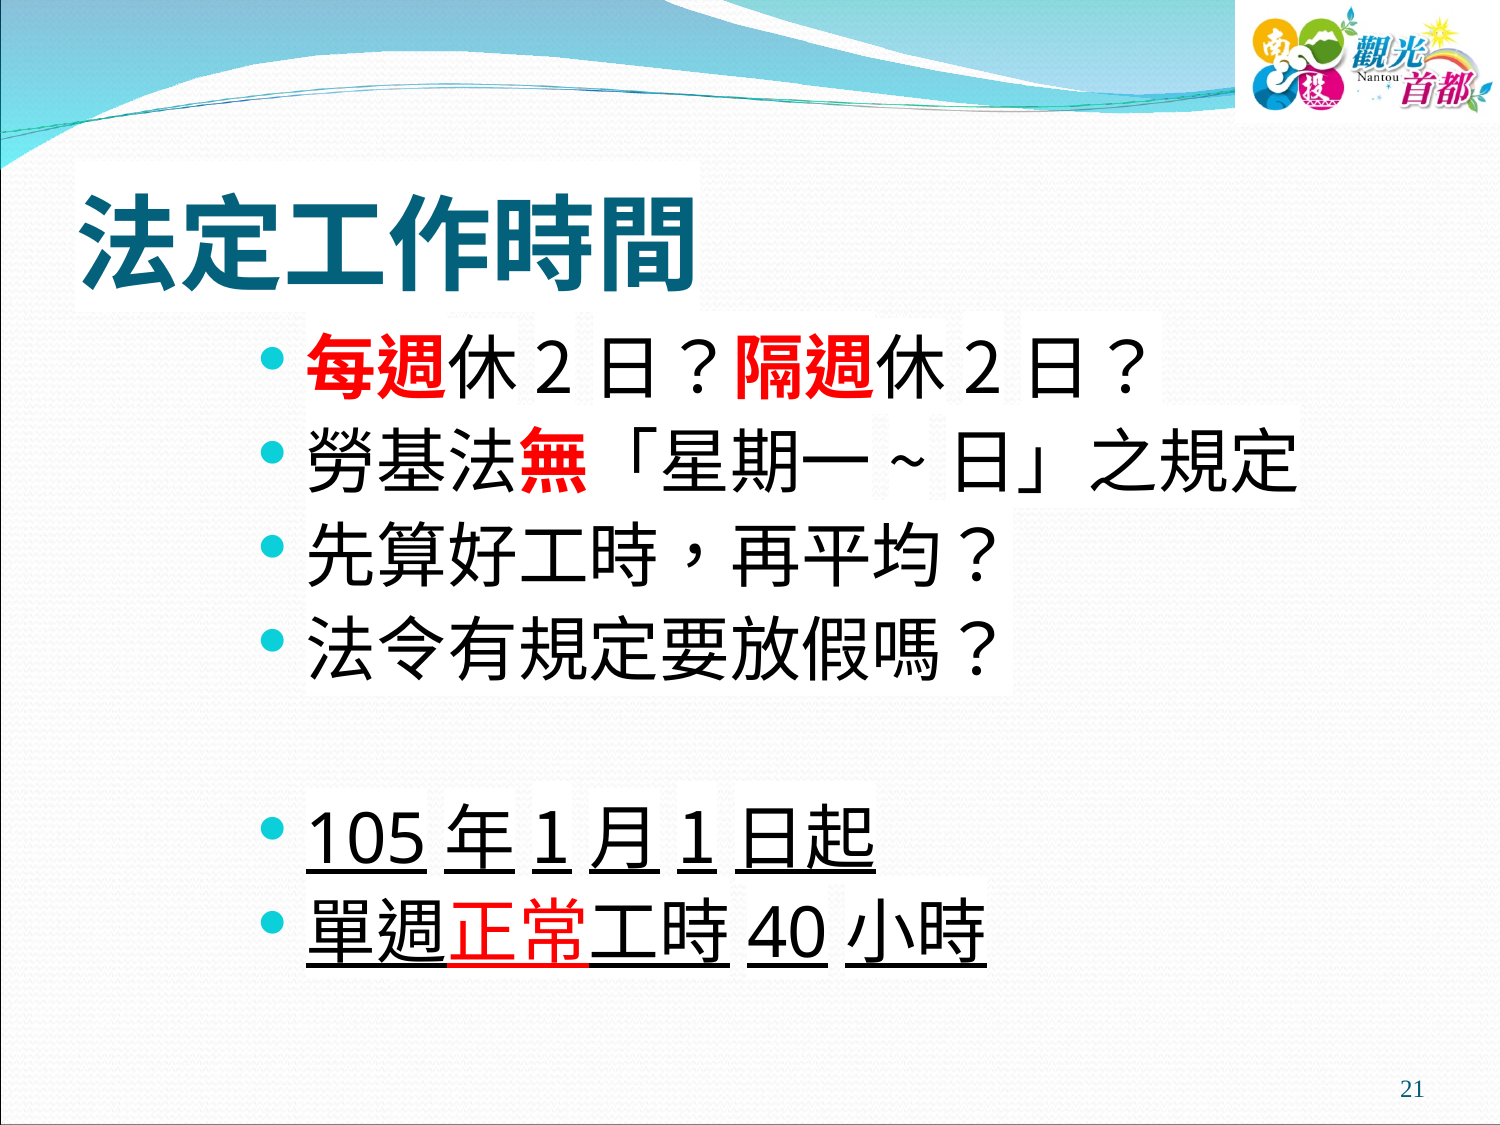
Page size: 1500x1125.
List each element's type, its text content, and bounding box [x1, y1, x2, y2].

title 法定工作時間 [75, 115, 1426, 304]
text_box <編號> [1299, 1042, 1426, 1103]
picture [0, 0, 1500, 1125]
list 每週休2日？隔週休2日？ 勞基法無「星期一~日」之規定 先算好工時，再平均？ 法令有規定要放假嗎？ 105年1月1日起 單週正常工時40小時 [246, 324, 1325, 1000]
